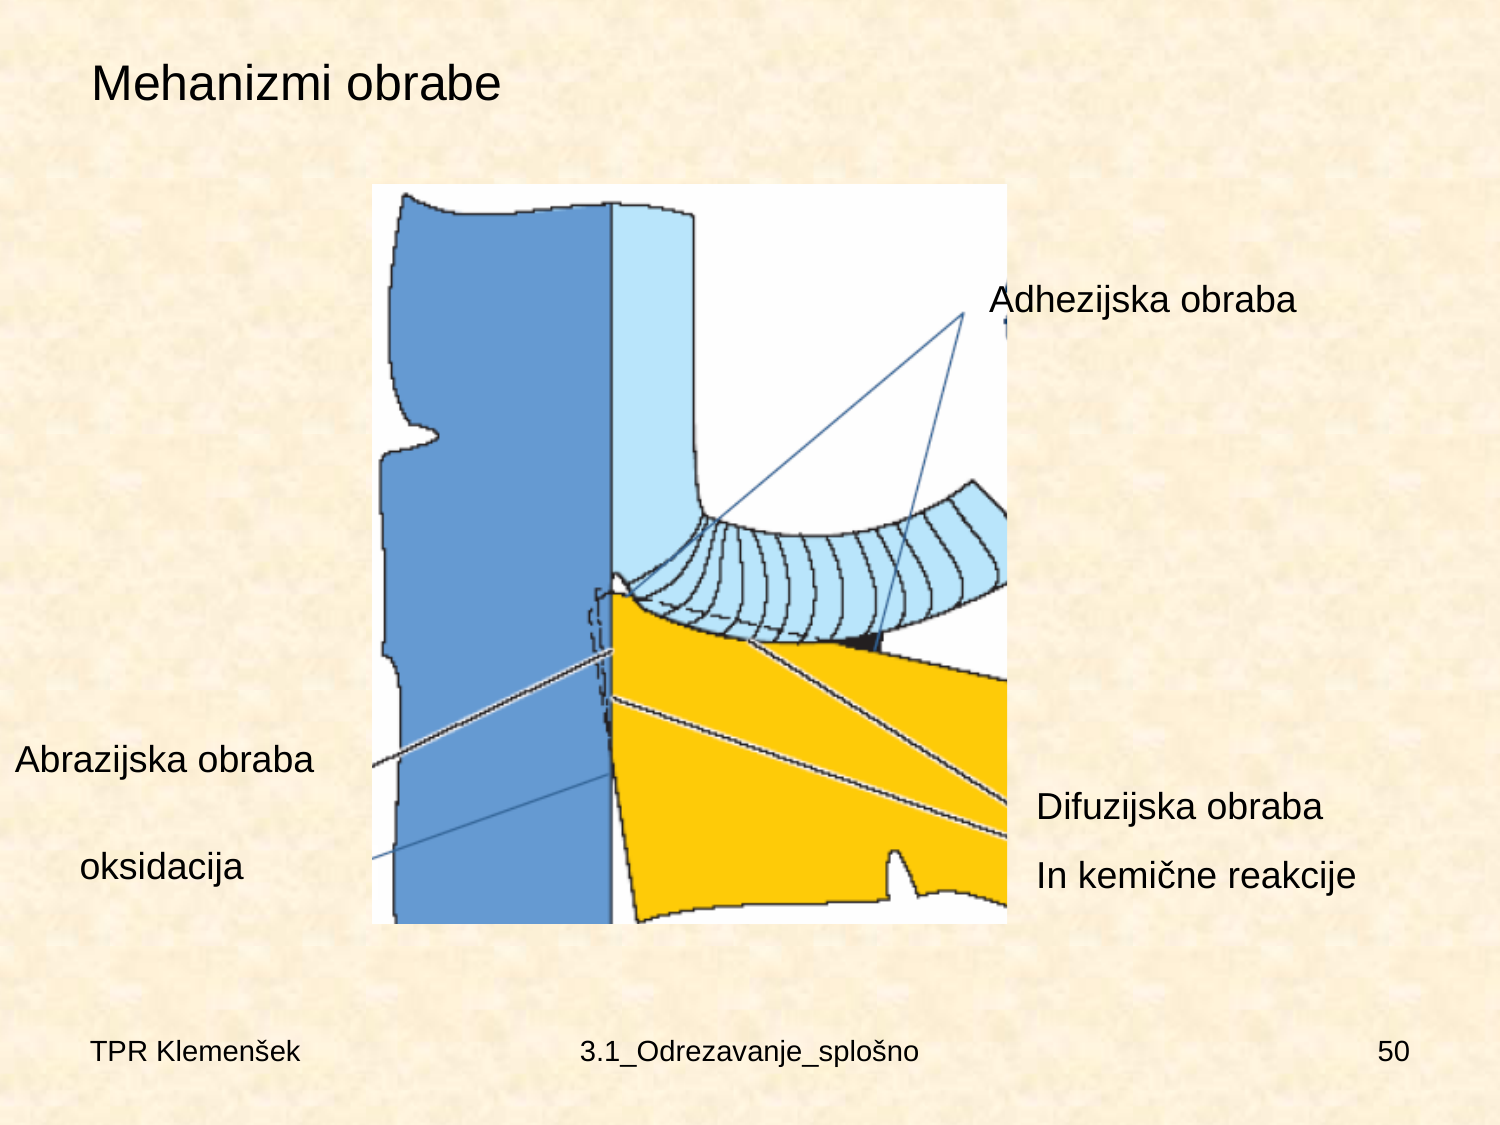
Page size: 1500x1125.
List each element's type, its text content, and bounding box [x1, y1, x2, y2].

text_box Adhezijska obraba [974, 267, 1353, 328]
text_box Mehanizmi obrabe [76, 42, 762, 119]
text_box 3.1_Odrezavanje_splošno [512, 1024, 988, 1103]
picture [0, 0, 1500, 1125]
text_box TPR Klemenšek [74, 1024, 426, 1103]
text_box <number> [1074, 1024, 1426, 1103]
text_box Difuzijska obraba In kemične reakcije [1021, 774, 1436, 904]
text_box oksidacija [64, 834, 349, 895]
text_box Abrazijska obraba [0, 727, 378, 789]
